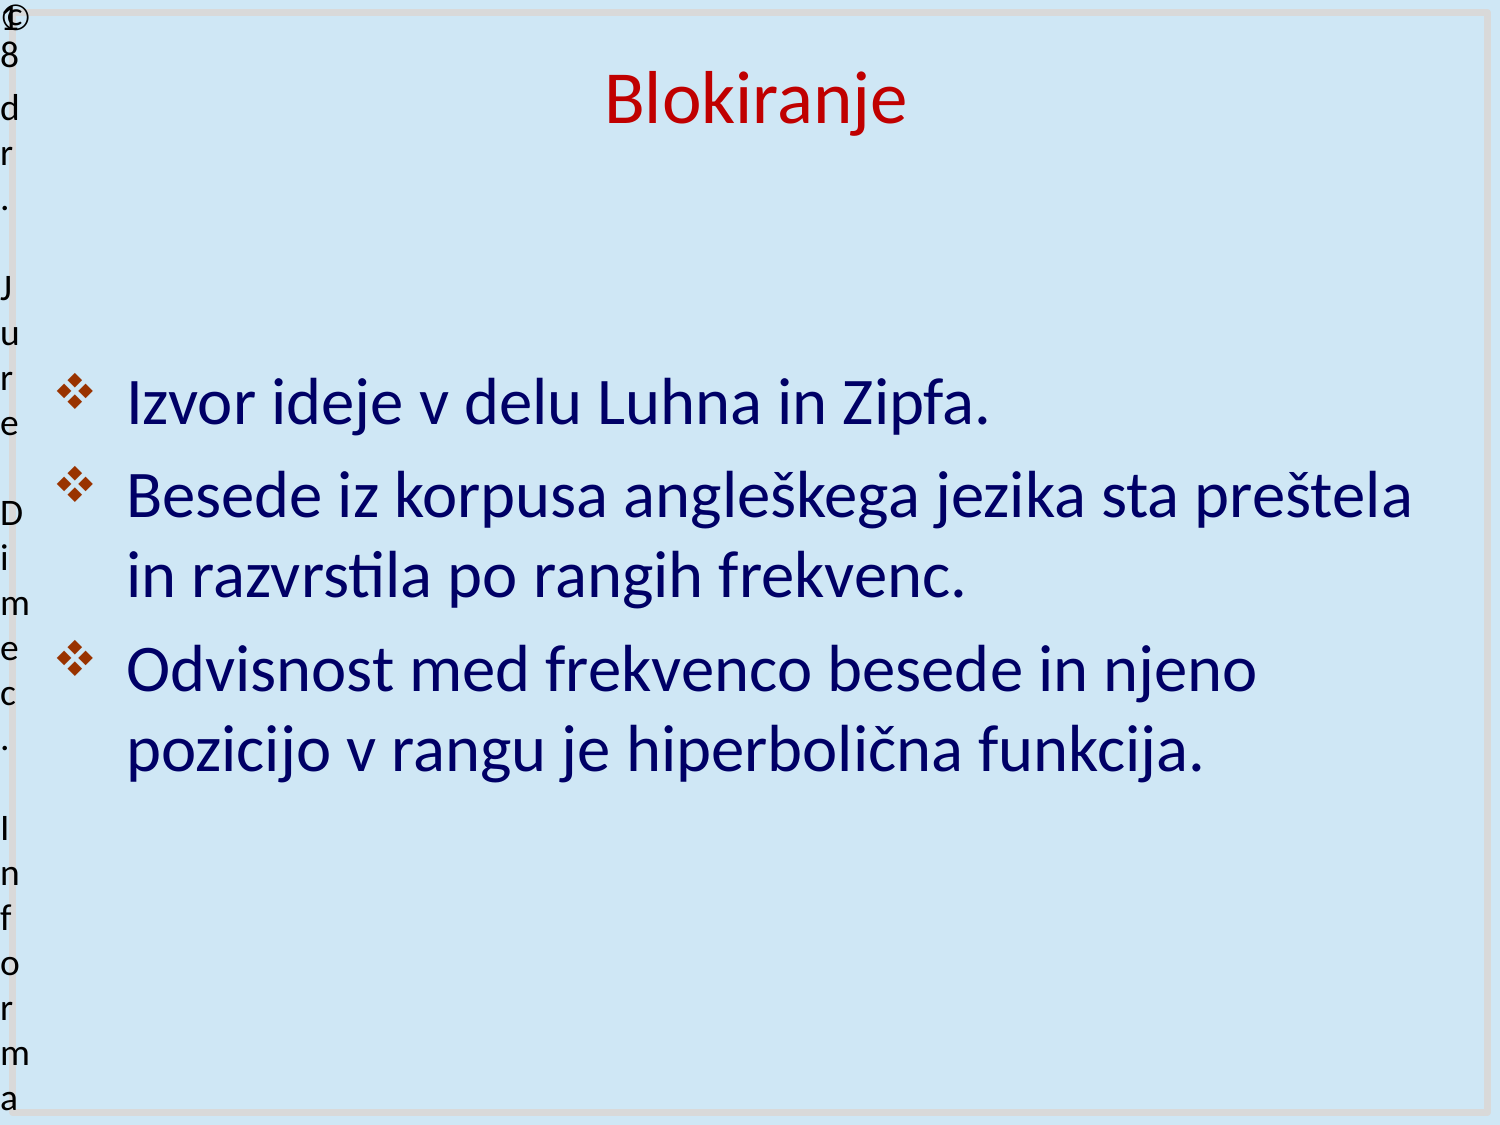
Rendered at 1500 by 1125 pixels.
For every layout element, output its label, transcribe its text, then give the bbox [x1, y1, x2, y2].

list Izvor ideje v delu Luhna in Zipfa. Besede iz korpusa angleškega jezika sta preštela in razvrstila po rangih frekvenc. Odvisnost med frekvenco besede in njeno pozicijo v rangu je hiperbolična funkcija. [37, 350, 1475, 1050]
title Blokiranje [37, 37, 1475, 150]
